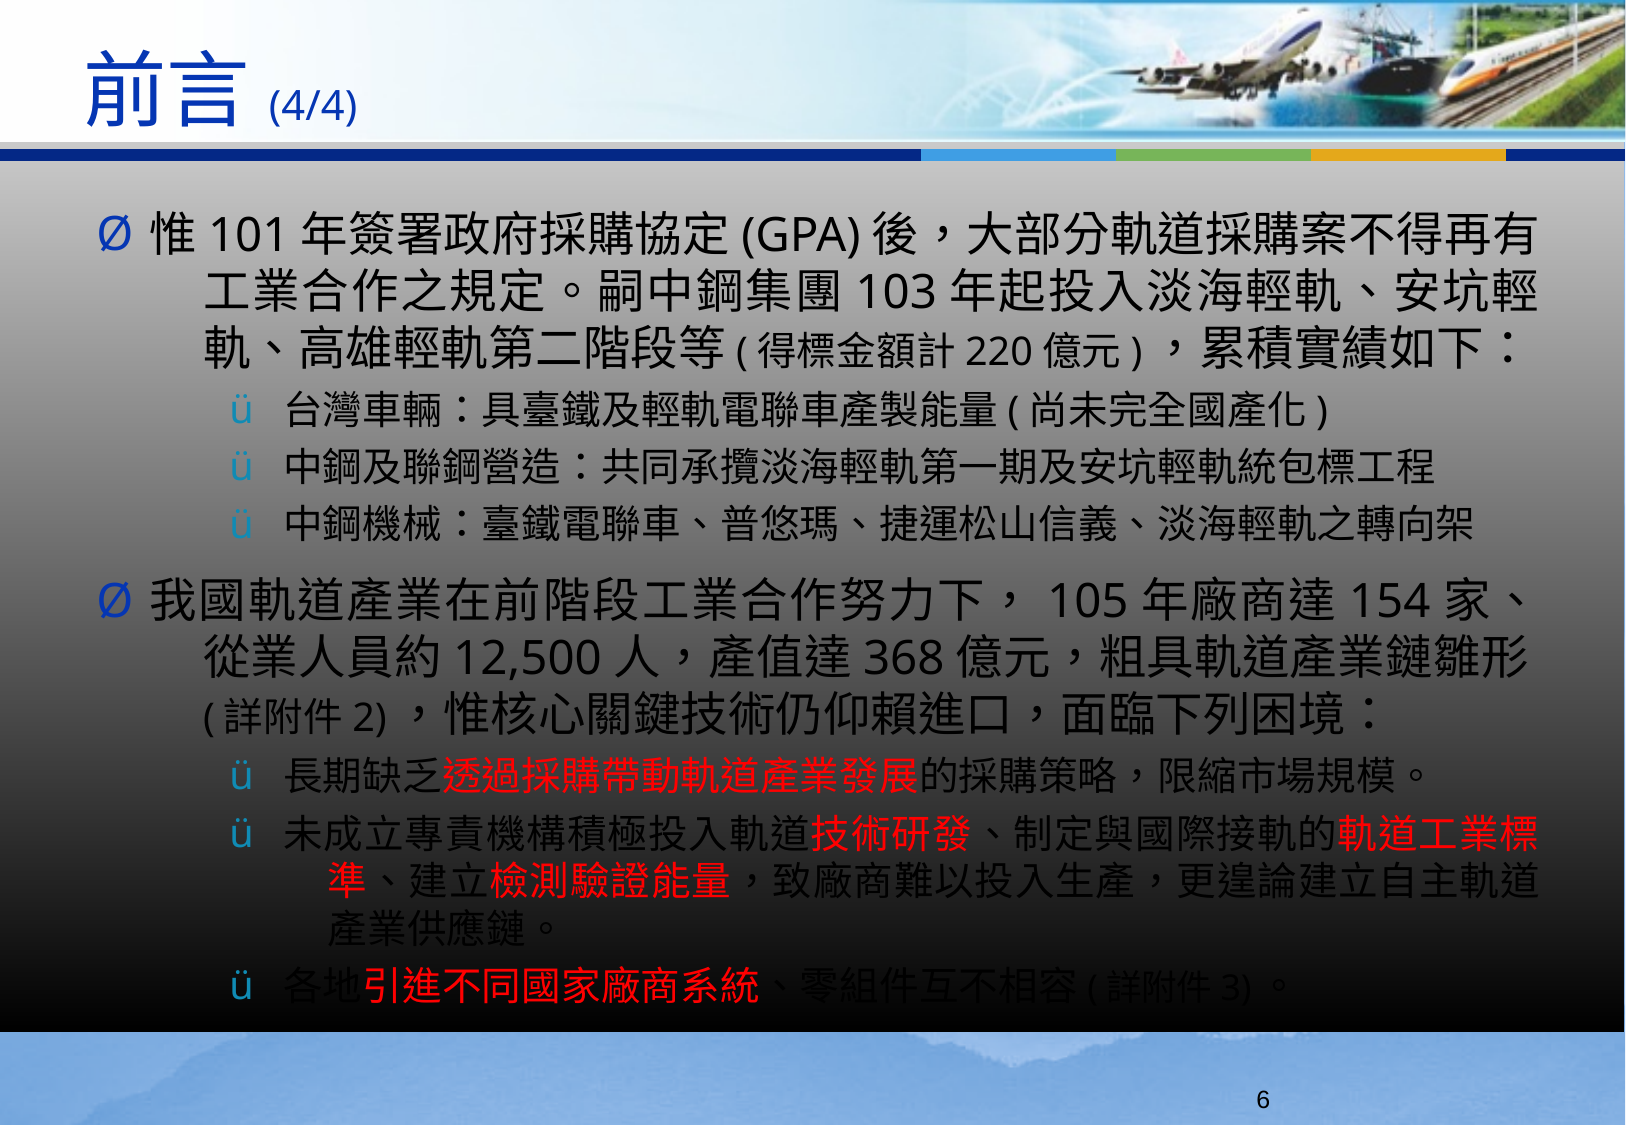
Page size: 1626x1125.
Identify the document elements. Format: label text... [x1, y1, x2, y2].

list 惟101年簽署政府採購協定(GPA)後，大部分軌道採購案不得再有工業合作之規定。嗣中鋼集團103年起投入淡海輕軌、安坑輕軌、高雄輕軌第二階段等(得標金額計220億元)，累積實績如下： 台灣車輛：具臺鐵及輕軌電聯車產製能量(尚未完全國產化) 中鋼及聯鋼營造：共同承攬淡海輕軌第一期及安坑輕軌統包標工程 中鋼機械：臺鐵電聯車、普悠瑪、捷運松山信義、淡海輕軌之轉向架 我國軌道產業在前階段工業合作努力下，105年廠商達154家、從業人員約12,500人，產值達368億元，粗具軌道產業鏈雛形(詳附件2)，惟核心關鍵技術仍仰賴進口，面臨下列困境： 長期缺乏透過採購帶動軌道產業發展的採購策略，限縮市場規模。 未成立專責機構積極投入軌道技術研發、制定與國際接軌的軌道工業標準、建立檢測驗證能量，致廠商難以投入生產，更遑論建立自主軌道產業供應鏈。 各地引進不同國家廠商系統、零組件互不相容(詳附件3)。 [81, 196, 1555, 1059]
title 前言 (4/4) [68, 19, 1593, 155]
text_box 6 [1241, 1071, 1621, 1125]
